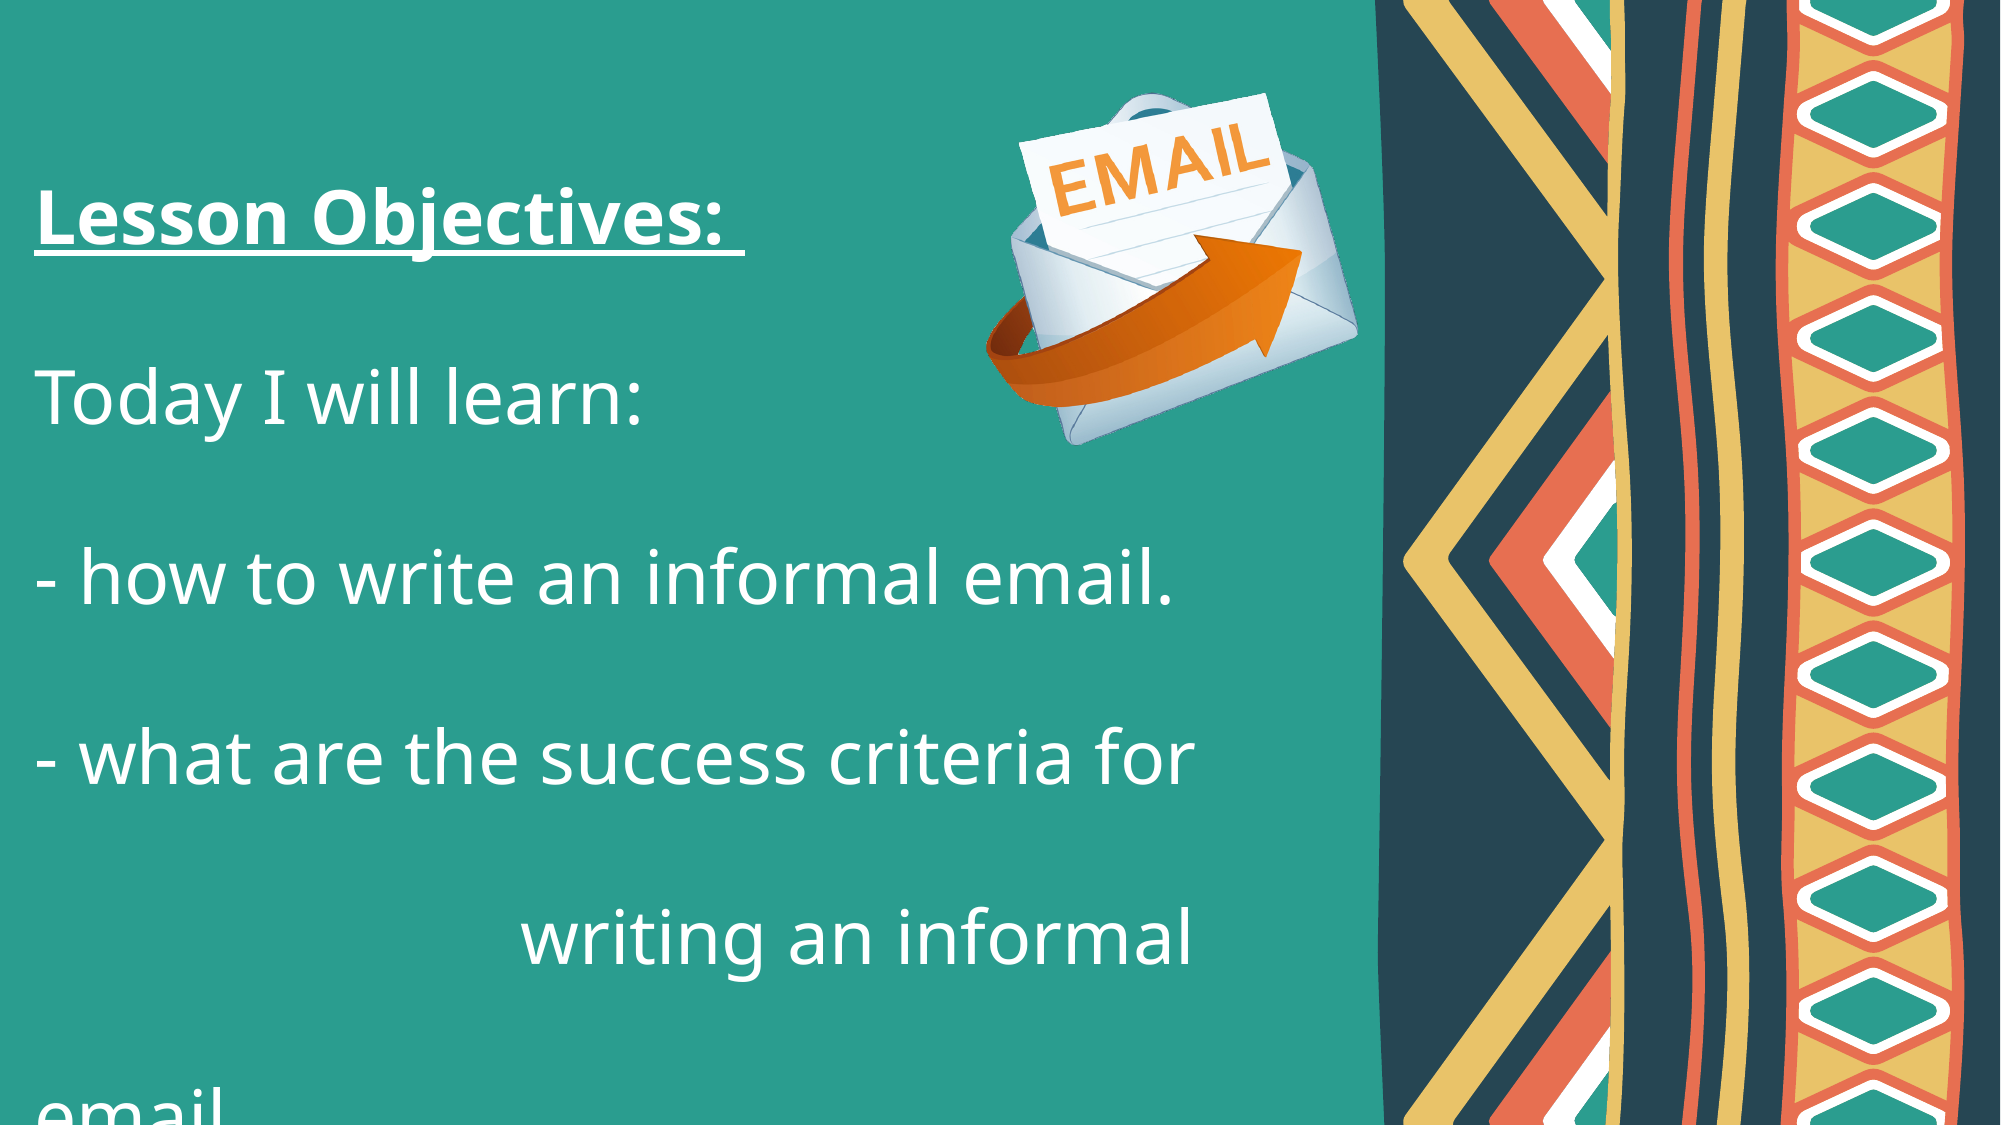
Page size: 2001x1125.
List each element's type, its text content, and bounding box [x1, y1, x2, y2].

title Lesson Objectives: Today I will learn: - how to write an informal email. - what are the success criteria for writing an informal email. [19, 72, 1257, 268]
picture [981, 87, 1365, 451]
